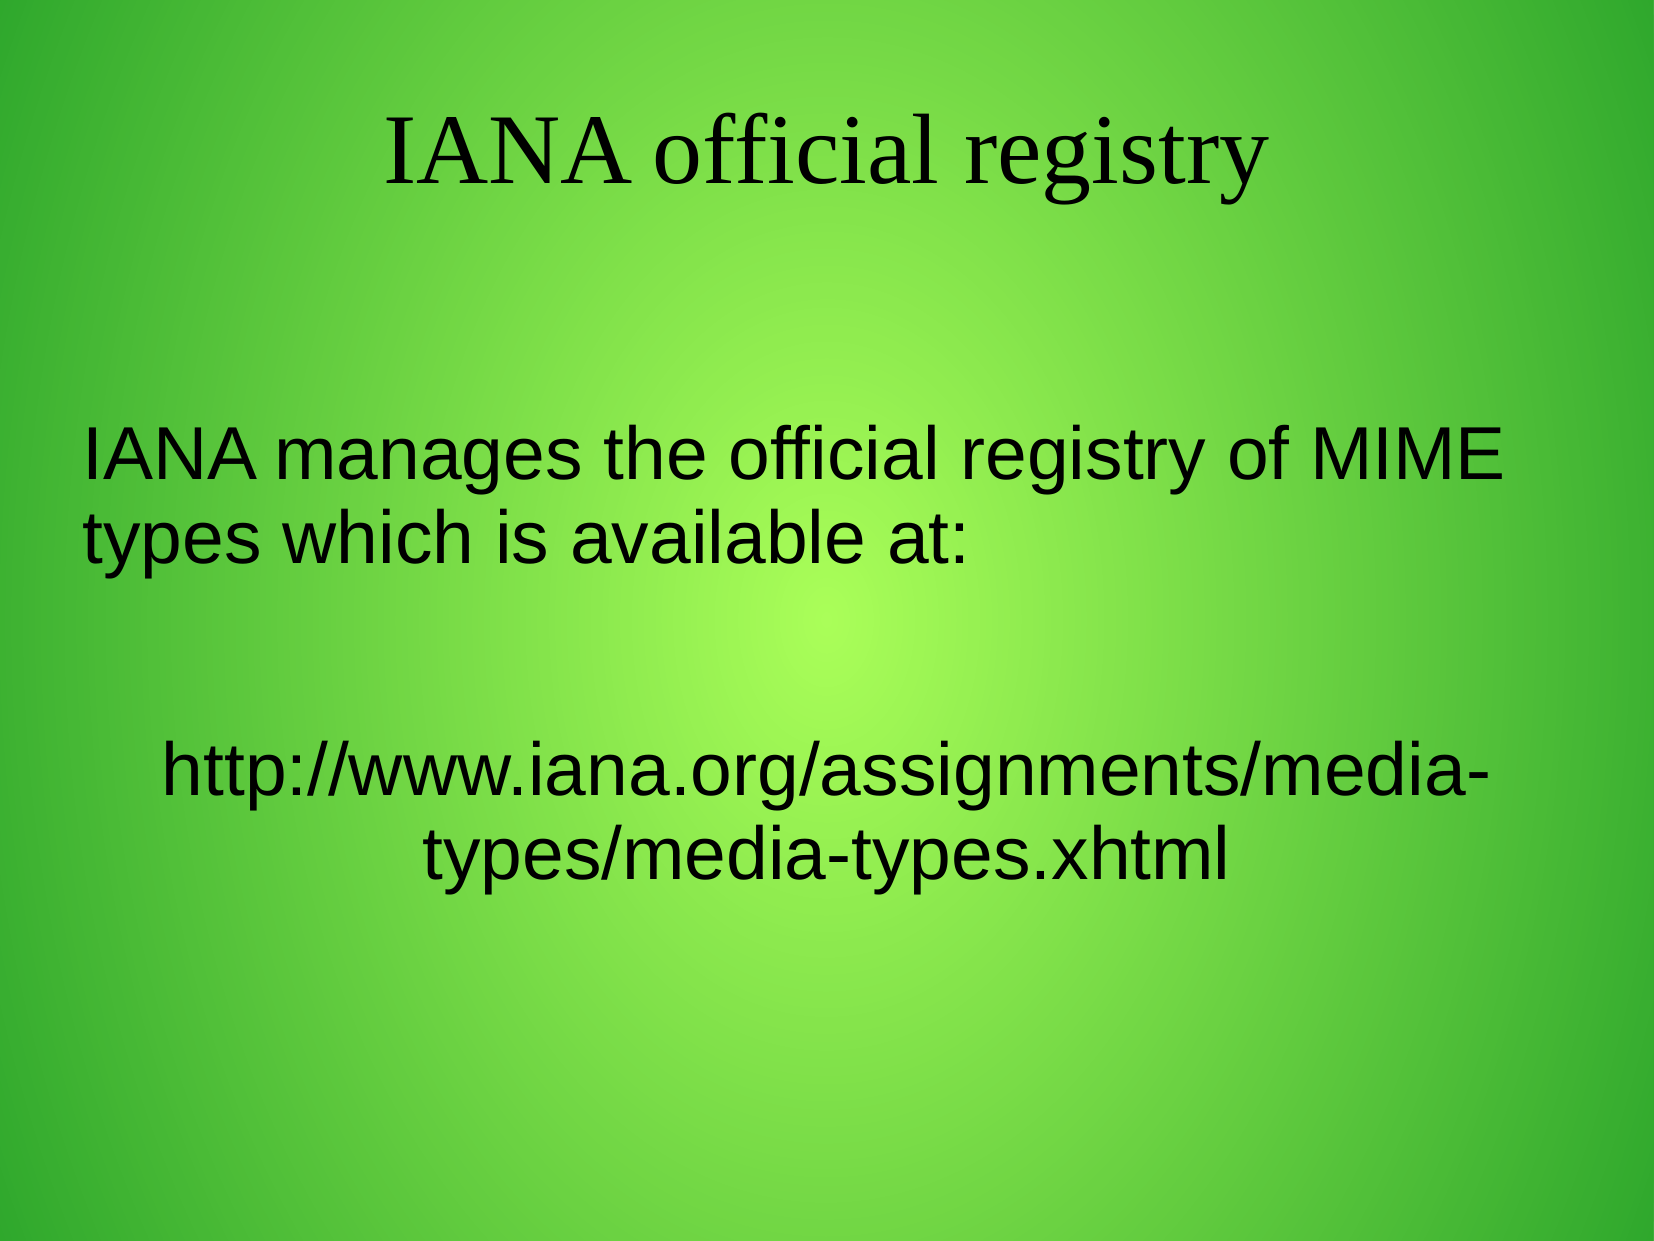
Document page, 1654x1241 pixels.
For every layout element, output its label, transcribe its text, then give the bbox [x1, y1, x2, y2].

list IANA manages the official registry of MIME types which is available at: http://www.iana.org/assignments/media-types/media-types.xhtml [82, 299, 1571, 1019]
title IANA official registry [82, 47, 1571, 252]
